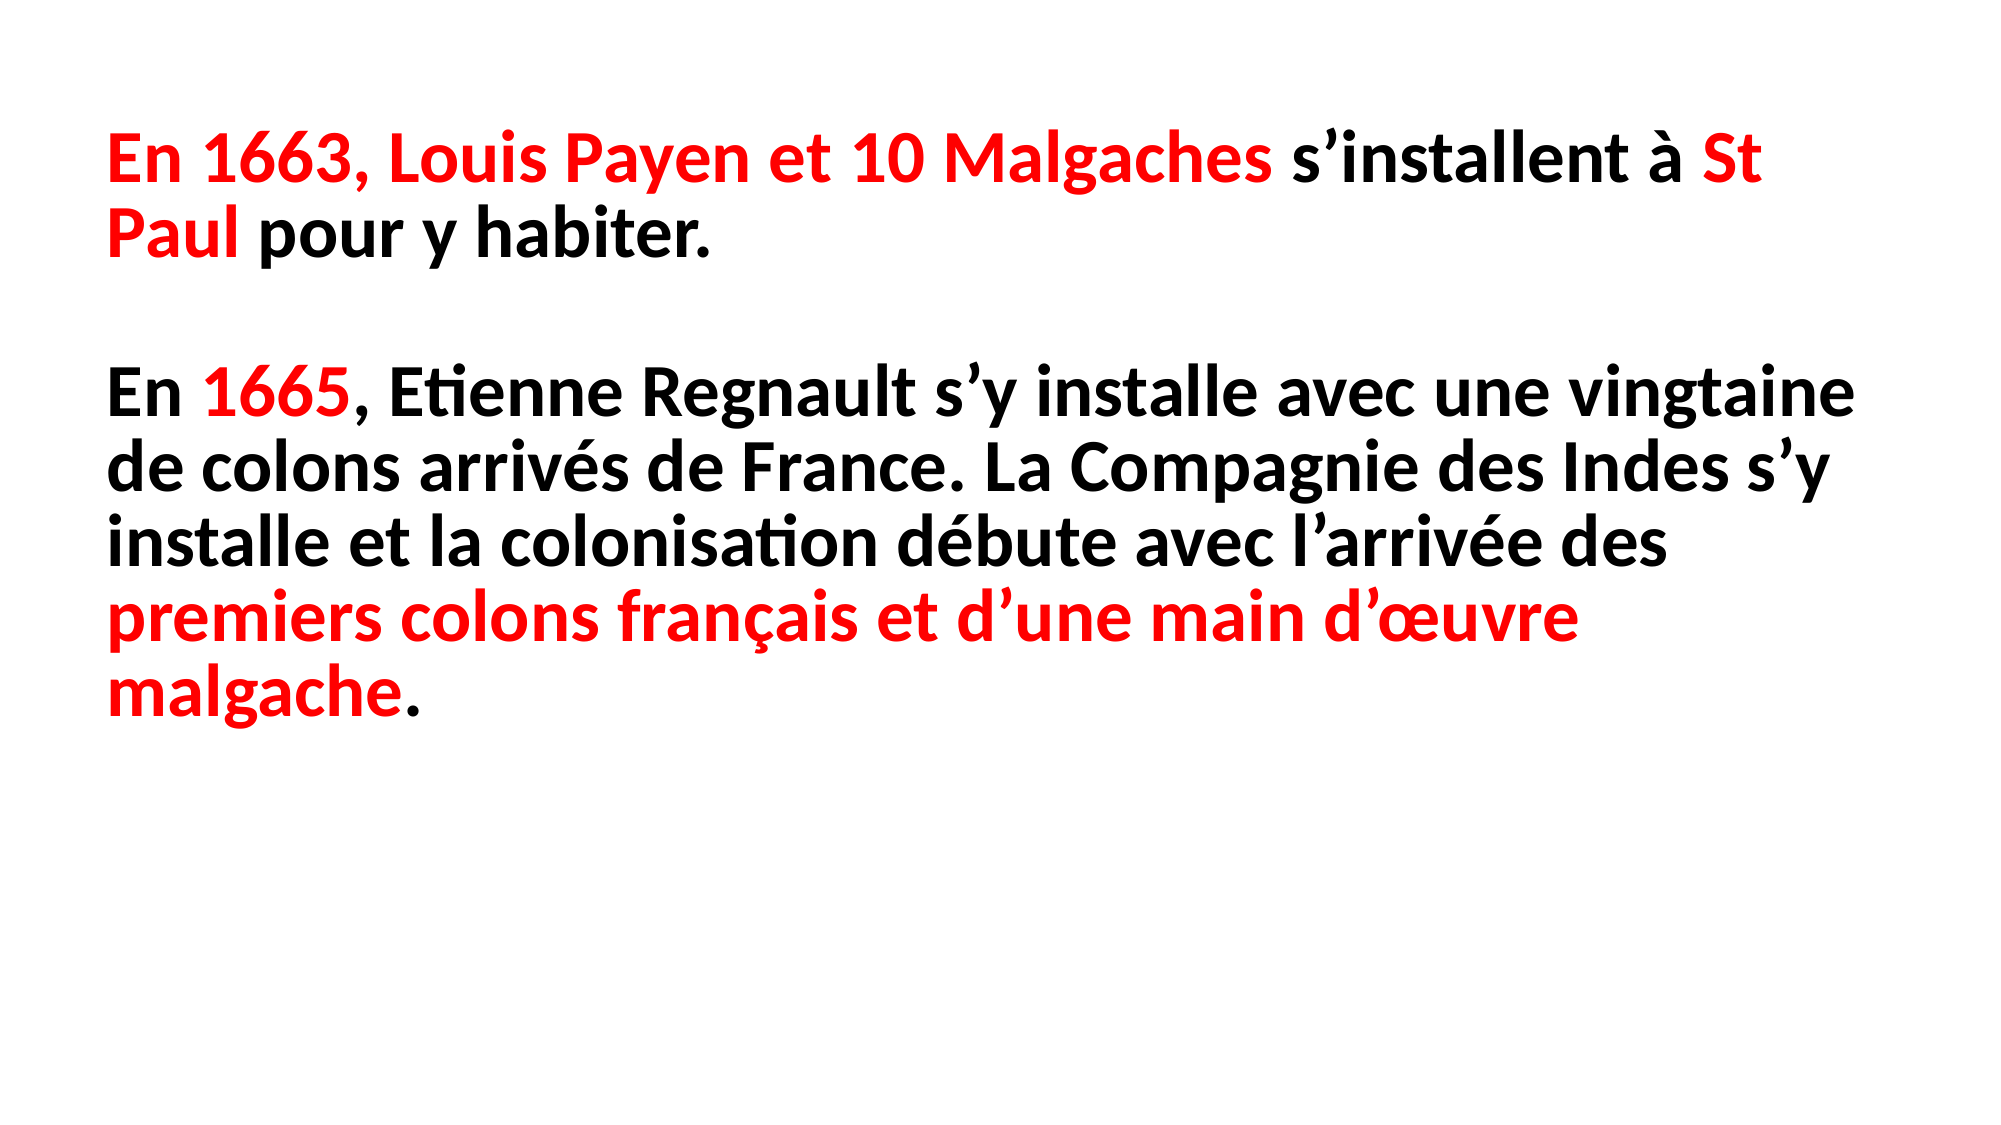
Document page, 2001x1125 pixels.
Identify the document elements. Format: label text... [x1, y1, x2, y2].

text_box En 1663, Louis Payen et 10 Malgaches s’installent à St Paul pour y habiter. En 1665, Etienne Regnault s’y installe avec une vingtaine de colons arrivés de France. La Compagnie des Indes s’y installe et la colonisation débute avec l’arrivée des premiers colons français et d’une main d’œuvre malgache. [92, 118, 1908, 899]
